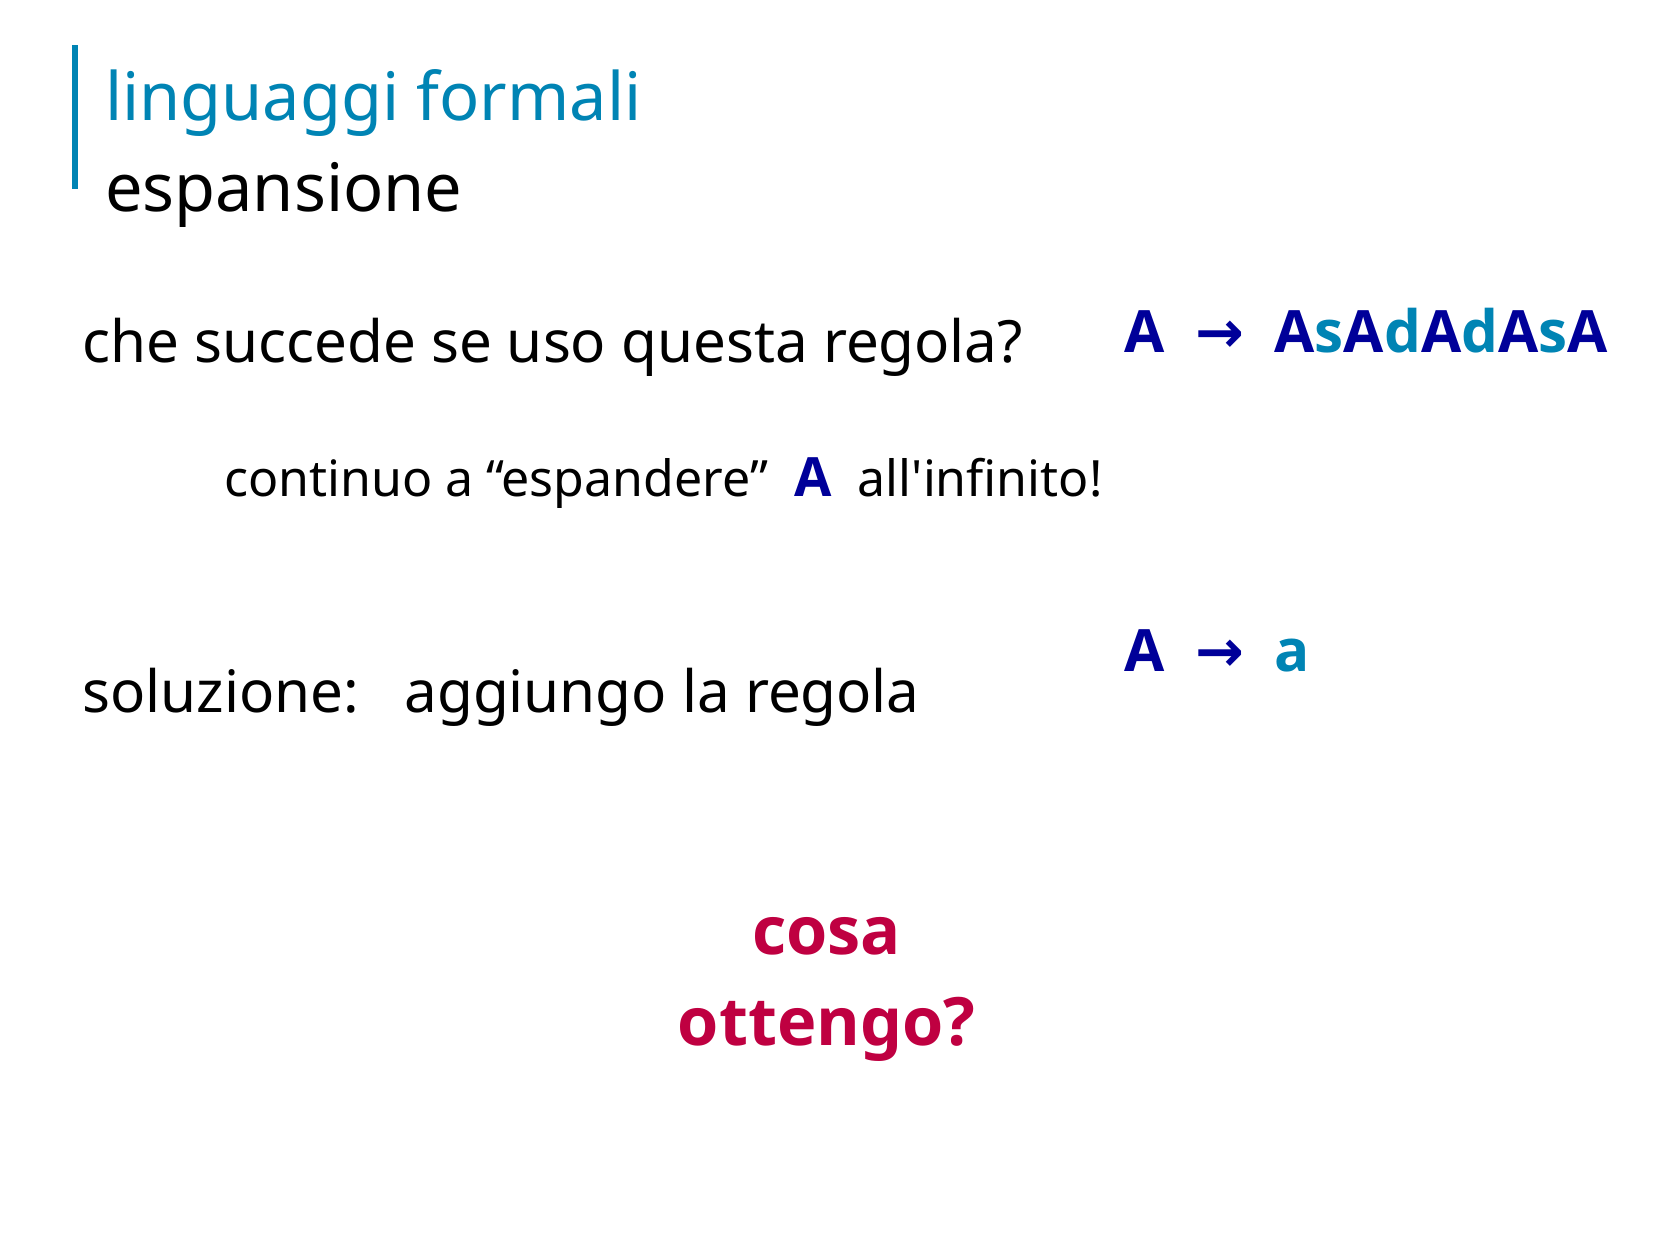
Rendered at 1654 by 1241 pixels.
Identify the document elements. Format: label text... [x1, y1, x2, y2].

text_box A → AsAdAdAsA [1110, 285, 1654, 376]
list che succede se uso questa regola? continuo a “espandere” A all'infinito! soluzione: aggiungo la regola [82, 300, 1571, 1126]
text_box cosa ottengo? [571, 870, 1082, 976]
text_box A → a [1110, 603, 1654, 694]
title linguaggi formali espansione [105, 49, 1571, 200]
